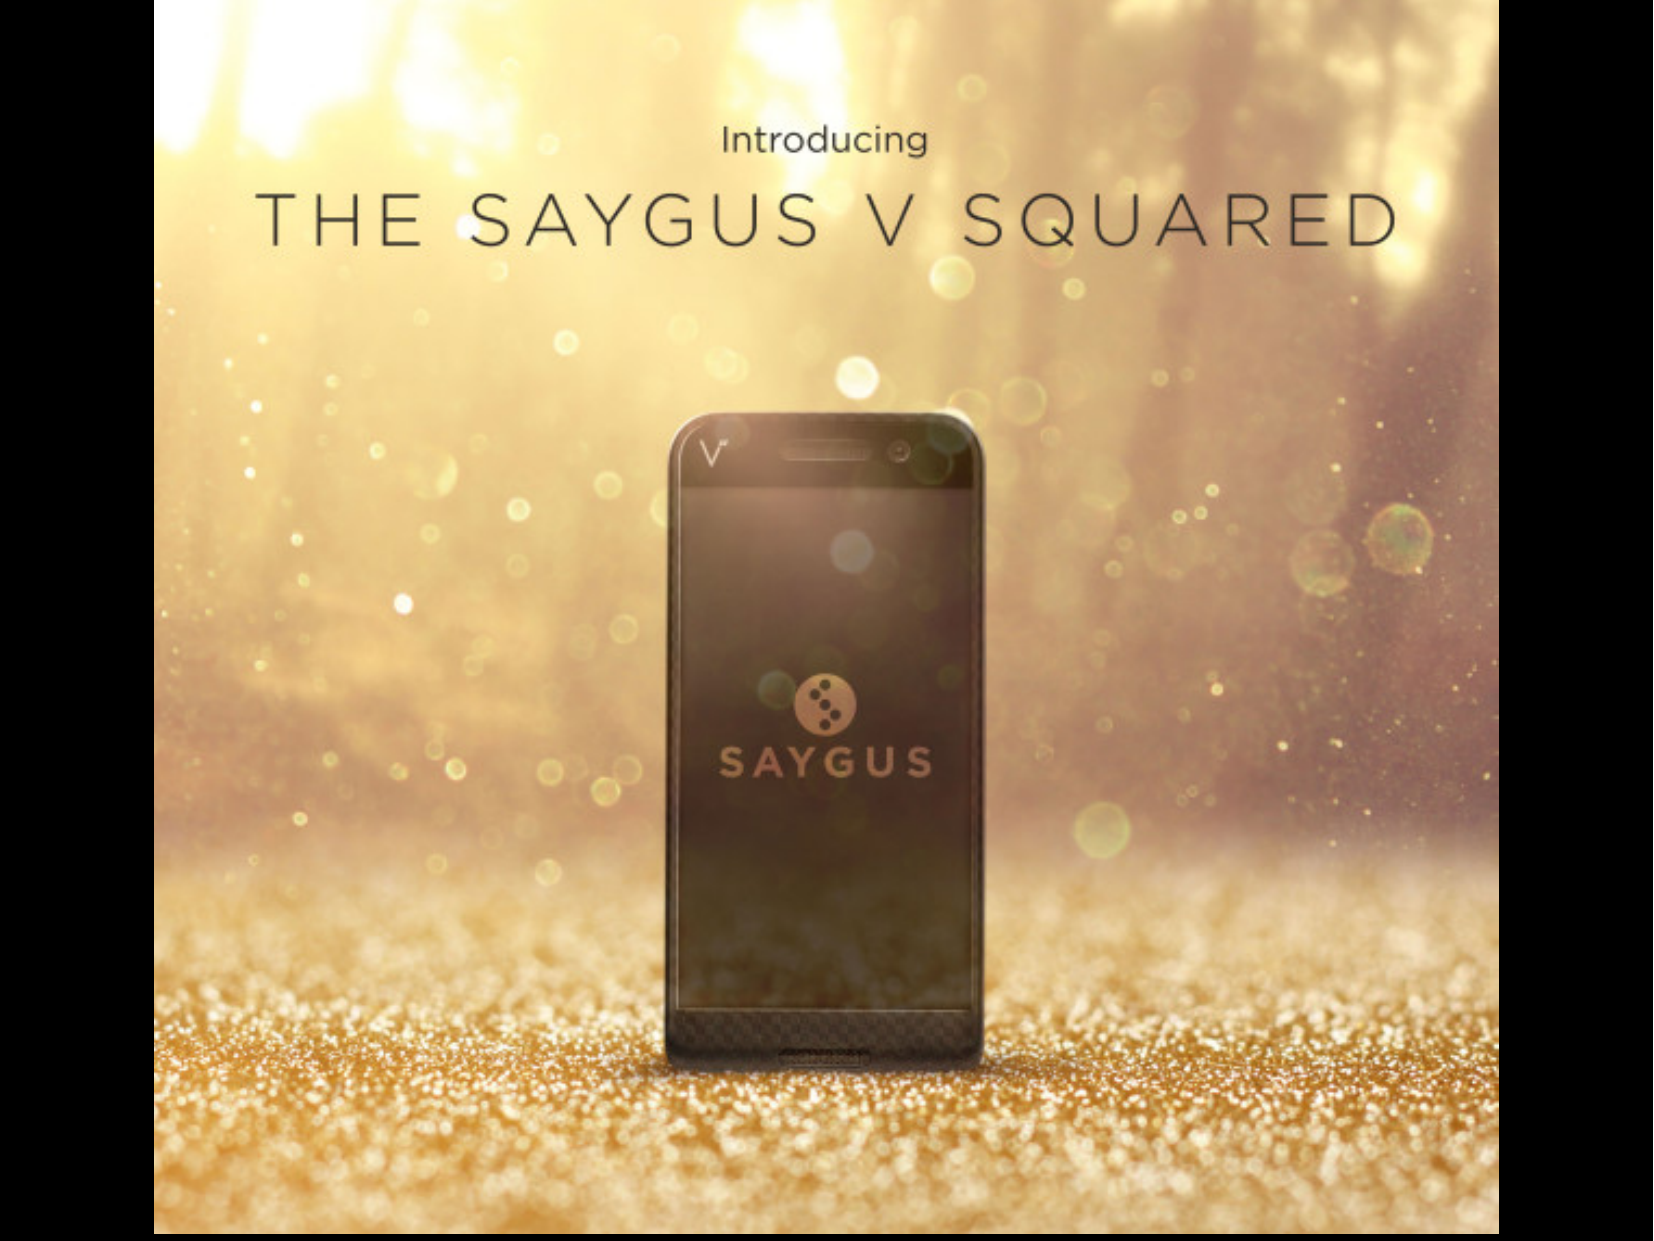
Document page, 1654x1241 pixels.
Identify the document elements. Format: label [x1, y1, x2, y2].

picture [154, 0, 1499, 1235]
